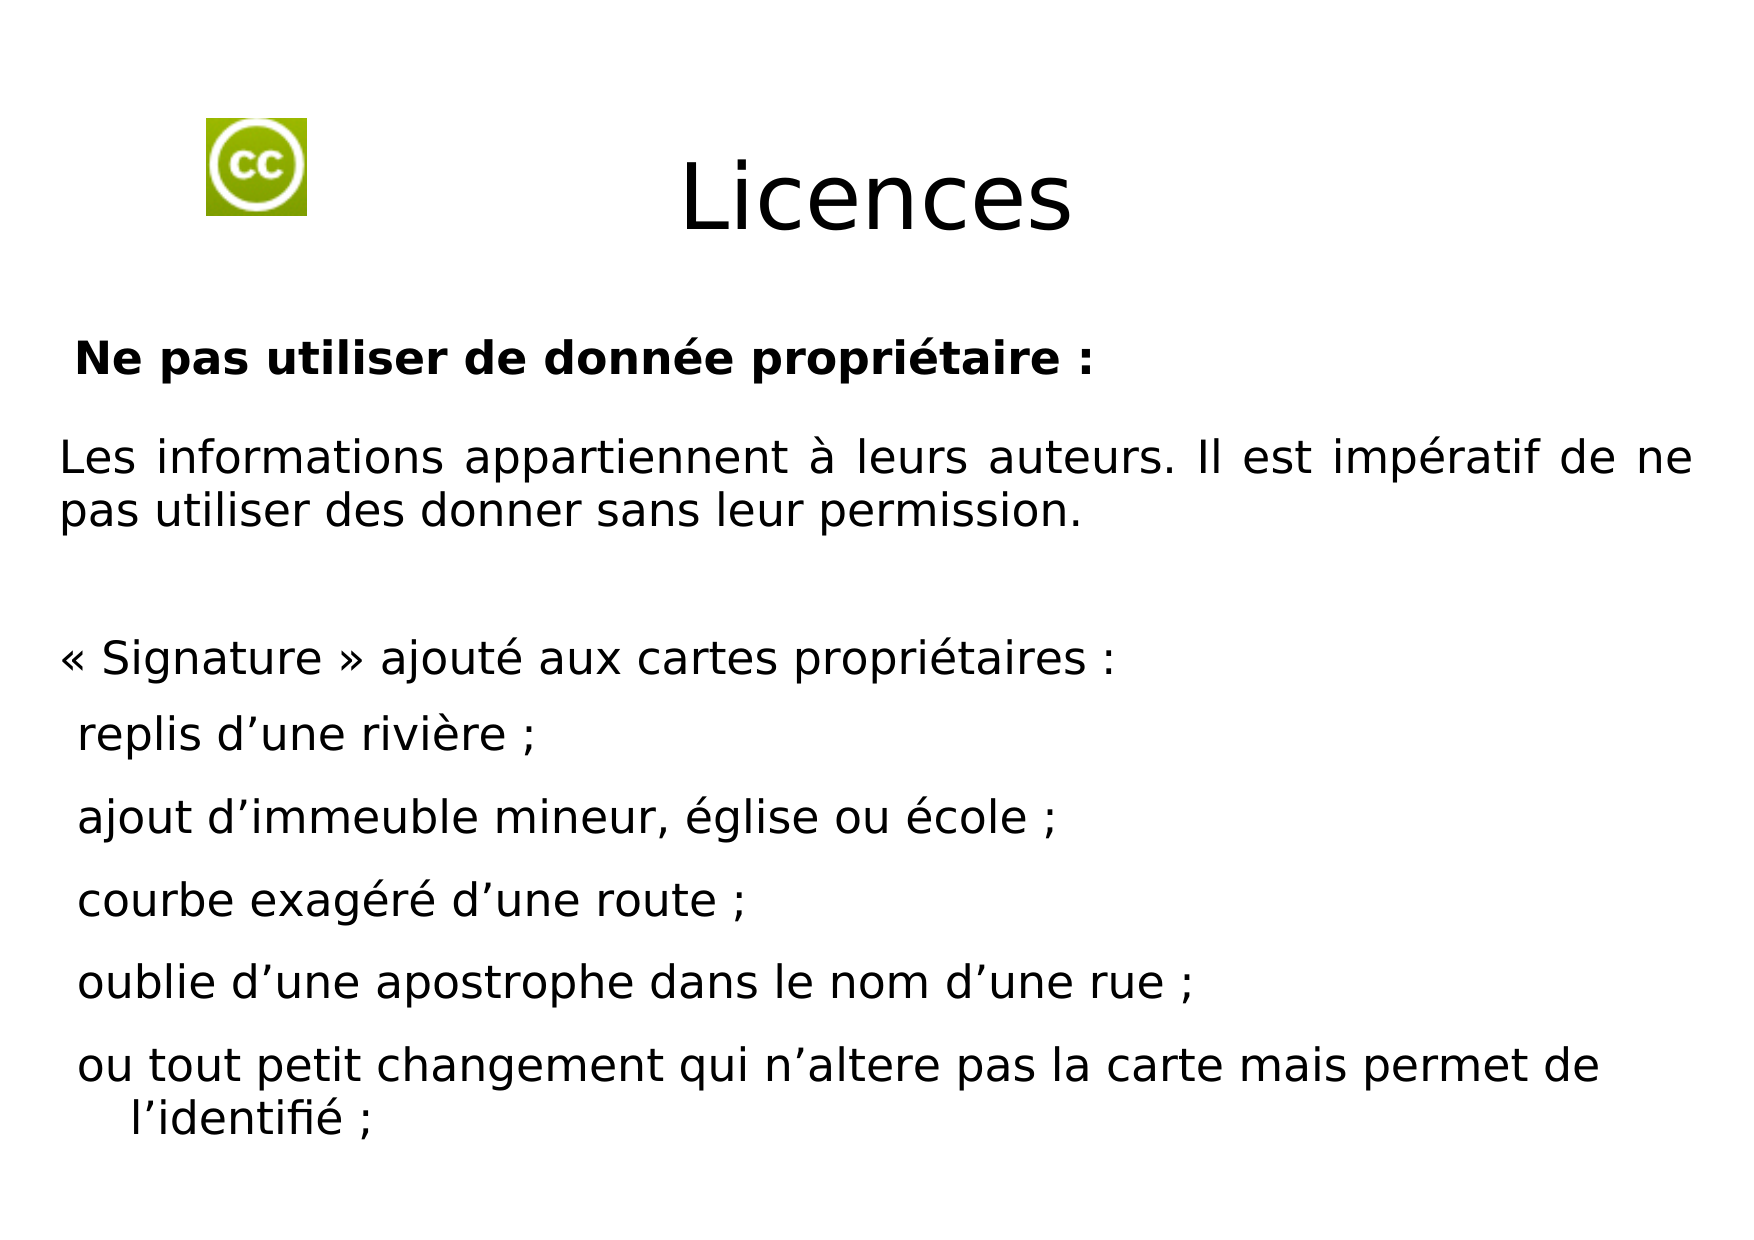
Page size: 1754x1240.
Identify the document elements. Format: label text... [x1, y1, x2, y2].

list « Signature » ajouté aux cartes propriétaires : [59, 631, 1695, 768]
list Les informations appartiennent à leurs auteurs. Il est impératif de ne pas utiliser des donner sans leur permission. [59, 430, 1695, 621]
list replis d’une rivière ; ajout d’immeuble mineur, église ou école ; courbe exagéré d’une route ; oublie d’une apostrophe dans le nom d’une rue ; ou tout petit changement qui n’altere pas la carte mais permet de l’identifié ; [59, 768, 1691, 1181]
title Licences [140, 103, 1614, 291]
text_box Ne pas utiliser de donnée propriétaire : [59, 324, 1695, 393]
picture [206, 118, 307, 216]
